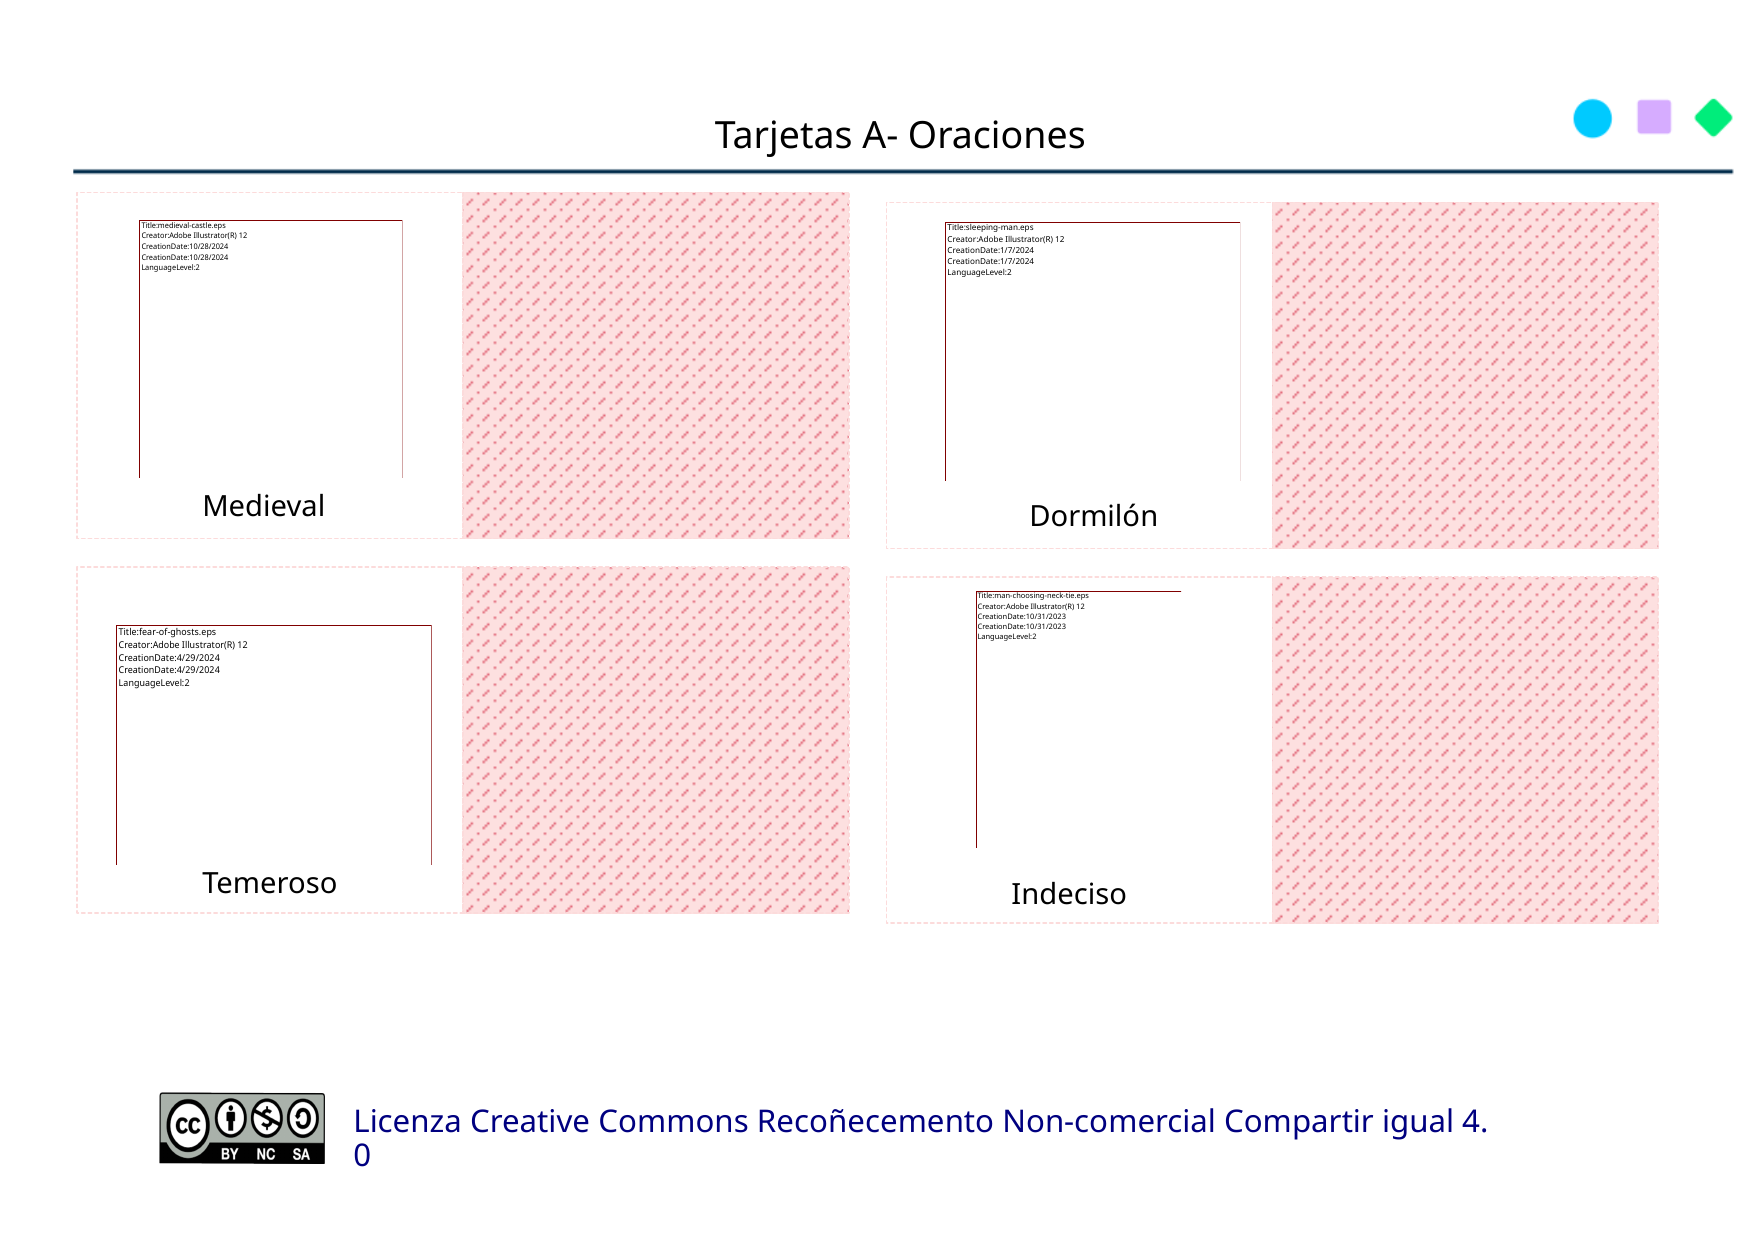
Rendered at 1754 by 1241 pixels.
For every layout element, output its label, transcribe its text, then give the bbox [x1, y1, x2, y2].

text_box Temeroso [187, 855, 364, 941]
text_box Licenza Creative Commons Recoñecemento Non-comercial Compartir igual 4.0 [338, 1072, 1506, 1170]
picture [139, 219, 403, 478]
text_box Dormilón [1014, 487, 1191, 573]
text_box Medieval [187, 478, 364, 563]
picture [975, 590, 1182, 848]
picture [59, 70, 1743, 197]
text_box Indeciso [996, 865, 1174, 951]
picture [944, 221, 1241, 481]
picture [159, 1092, 325, 1164]
text_box [463, 192, 849, 539]
text_box [1272, 577, 1659, 924]
text_box [1272, 202, 1659, 549]
picture [115, 624, 436, 865]
text_box [463, 567, 849, 914]
